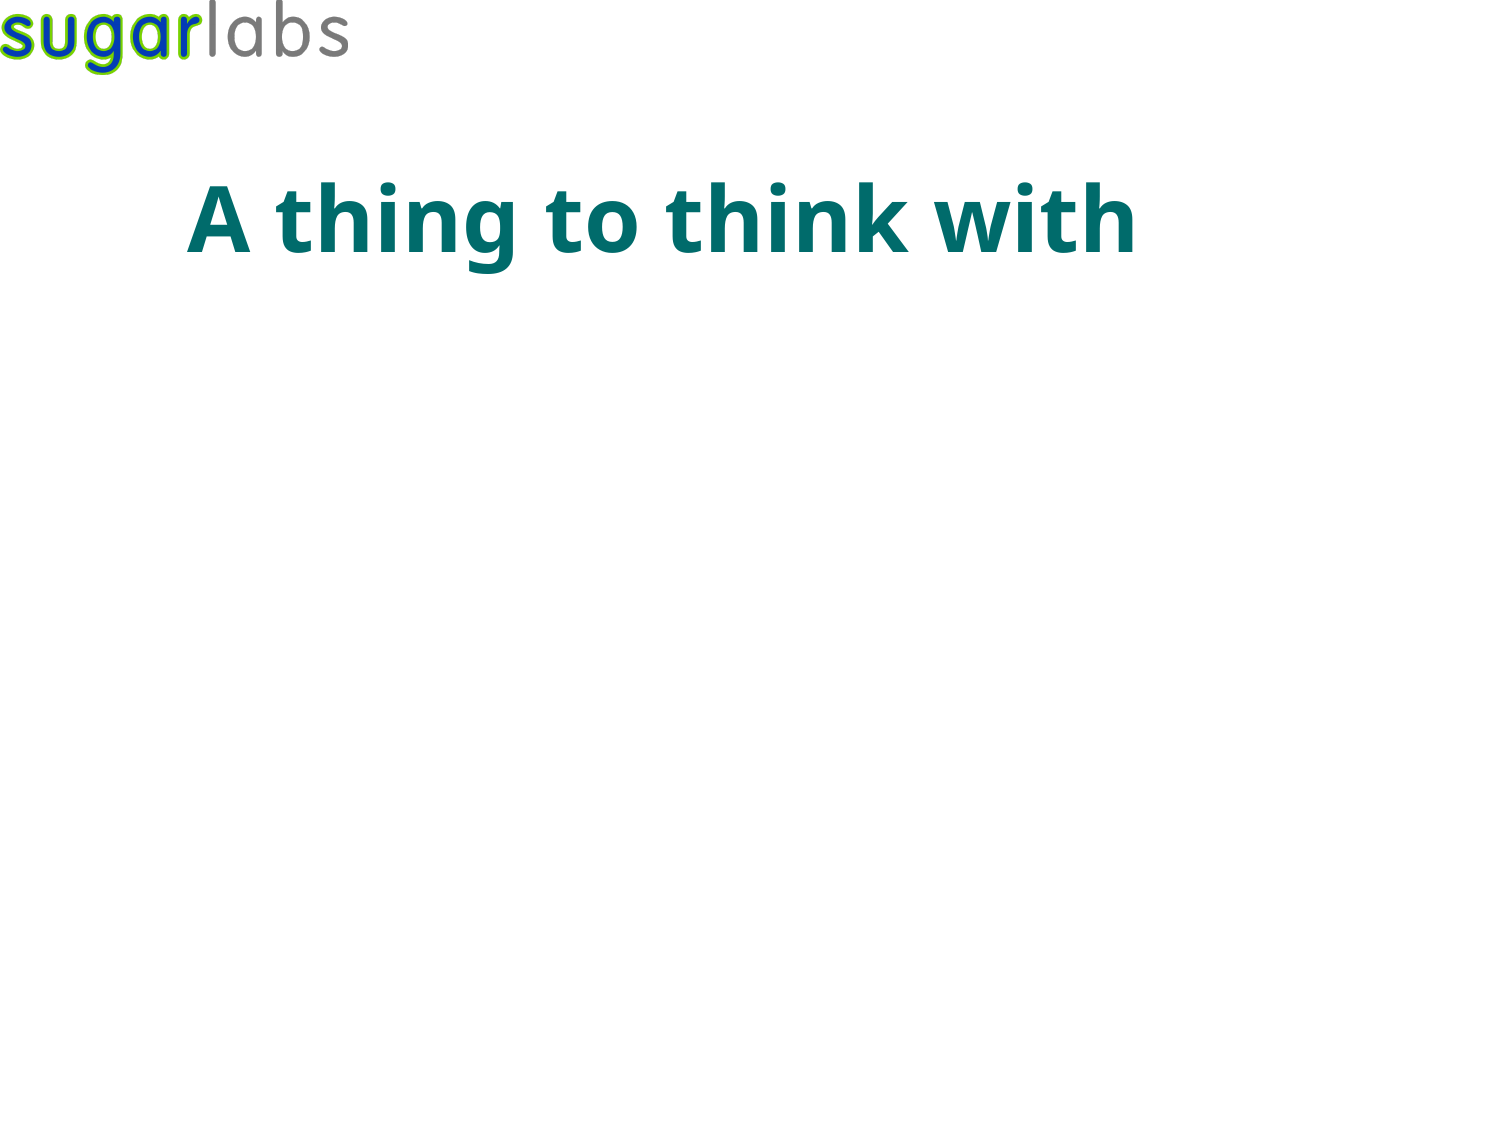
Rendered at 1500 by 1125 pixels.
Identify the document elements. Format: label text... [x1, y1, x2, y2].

title A thing to think with [187, 82, 1500, 331]
picture [0, 0, 348, 75]
